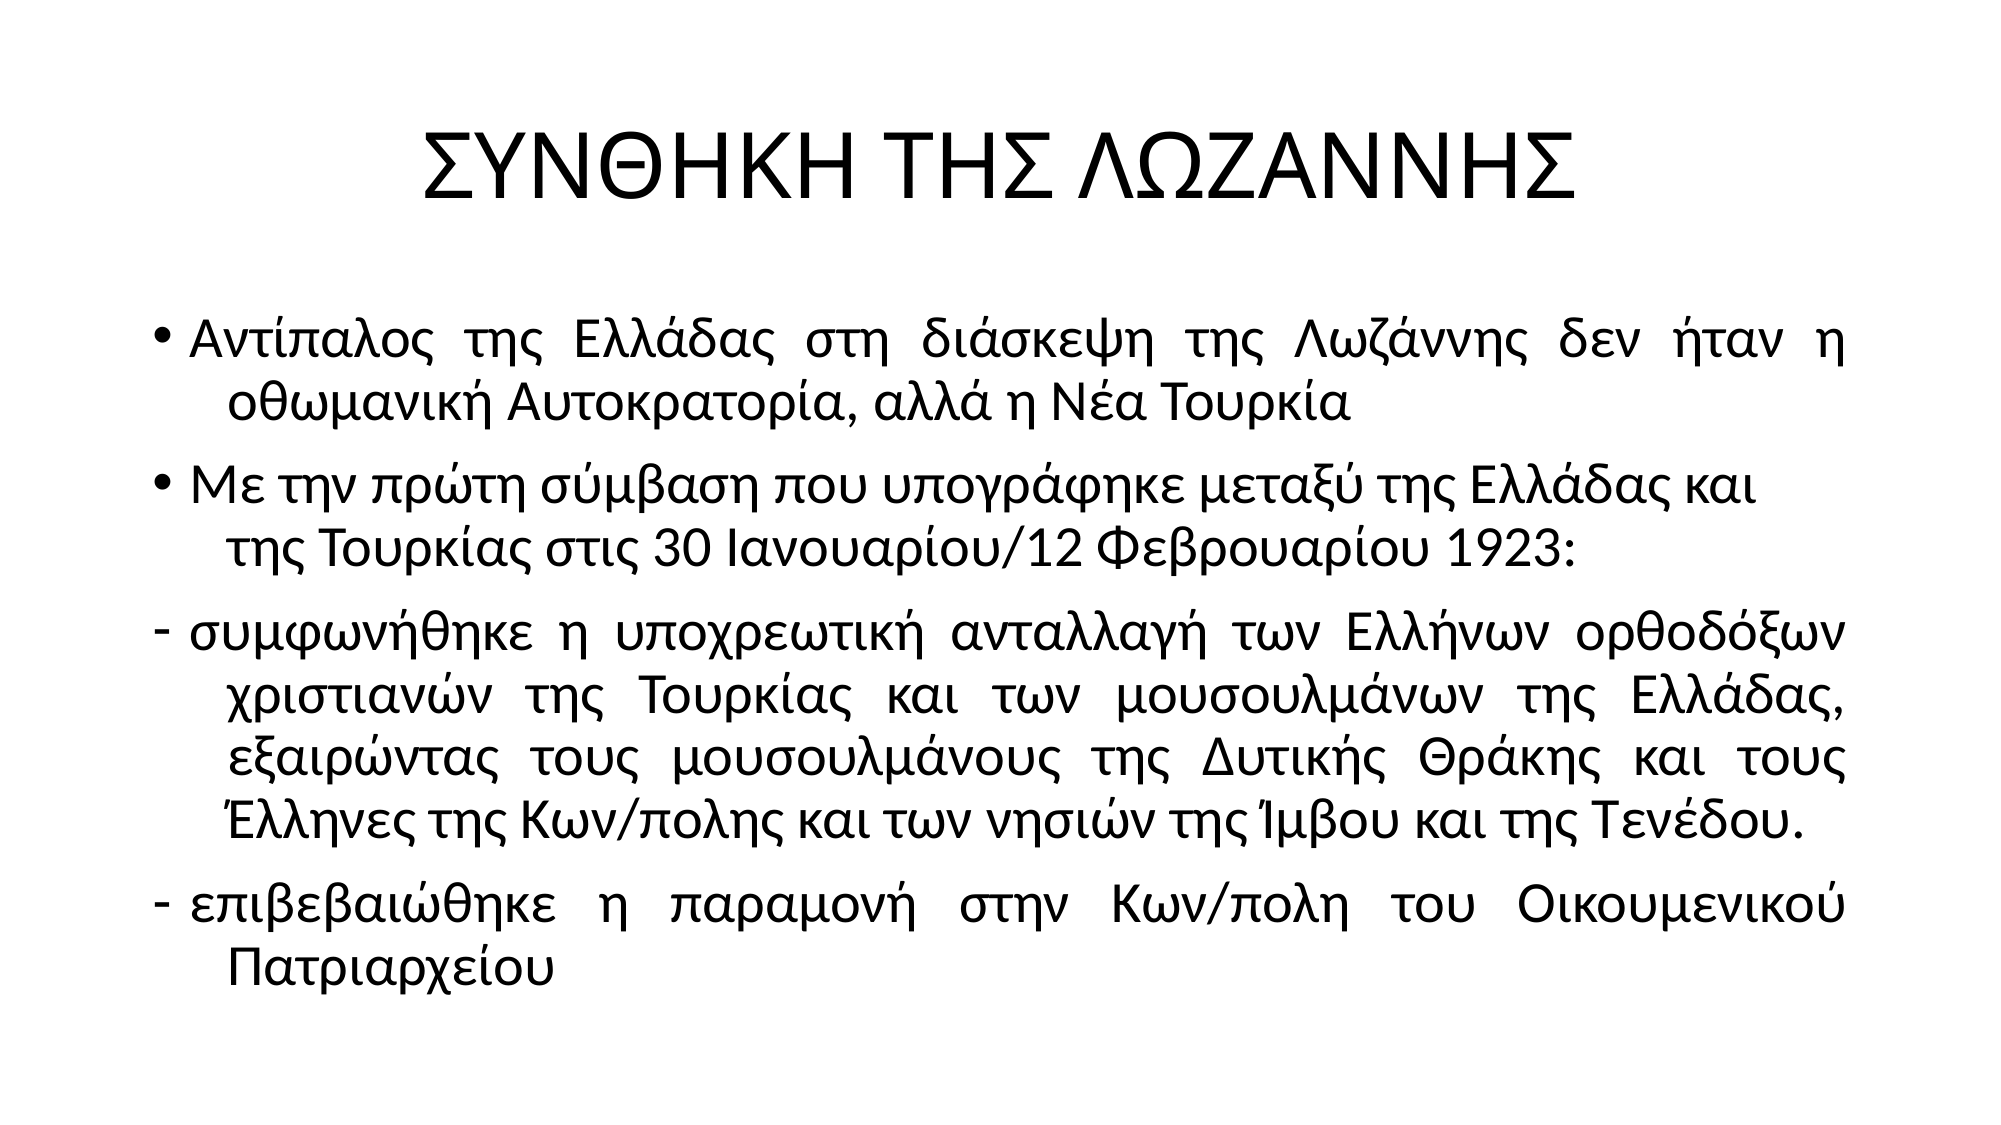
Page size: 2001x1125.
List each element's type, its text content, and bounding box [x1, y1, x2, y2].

list Αντίπαλος της Ελλάδας στη διάσκεψη της Λωζάννης δεν ήταν η οθωμανική Αυτοκρατορία, αλλά η Νέα Τουρκία Με την πρώτη σύμβαση που υπογράφηκε μεταξύ της Ελλάδας και της Τουρκίας στις 30 Ιανουαρίου/12 Φεβρουαρίου 1923: συμφωνήθηκε η υποχρεωτική ανταλλαγή των Ελλήνων ορθοδόξων χριστιανών της Τουρκίας και των μουσουλμάνων της Ελλάδας, εξαιρώντας τους μουσουλμάνους της Δυτικής Θράκης και τους Έλληνες της Κων/πολης και των νησιών της Ίμβου και της Τενέδου. επιβεβαιώθηκε η παραμονή στην Κων/πολη του Οικουμενικού Πατριαρχείου [137, 299, 1863, 1014]
title ΣΥΝΘΗΚΗ ΤΗΣ ΛΩΖΑΝΝΗΣ [137, 59, 1863, 278]
